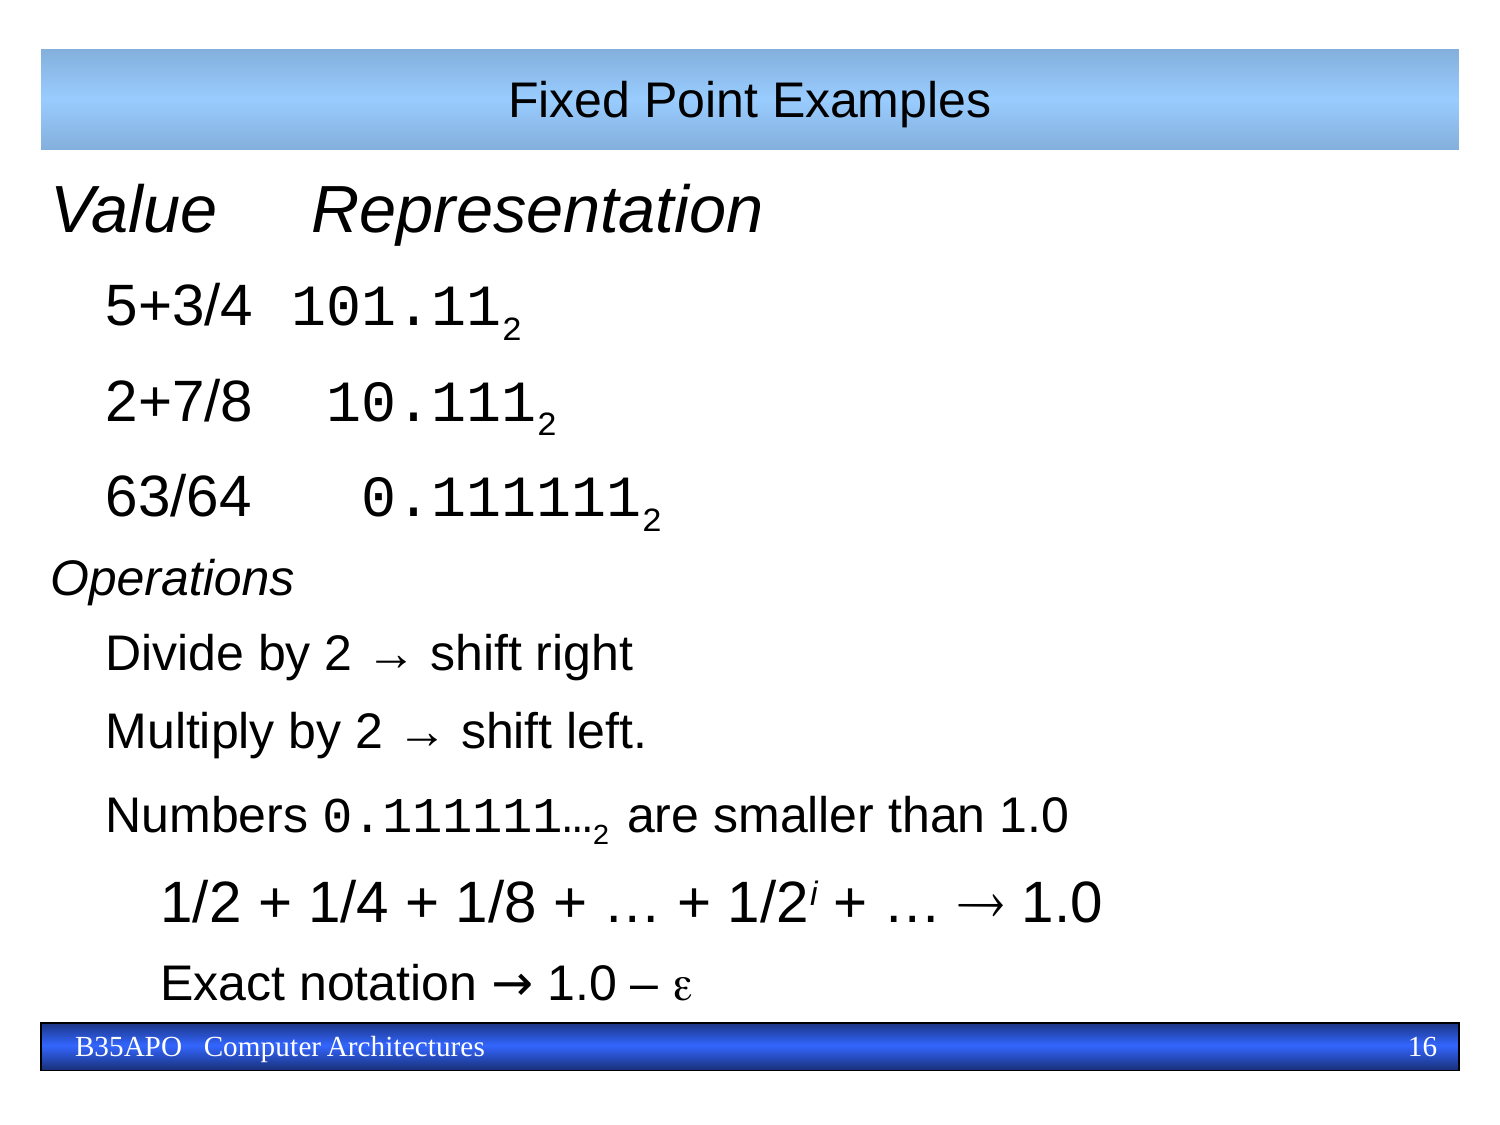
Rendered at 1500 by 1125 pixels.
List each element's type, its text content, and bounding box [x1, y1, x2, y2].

text_box Value Representation 5+3/4 101.112 2+7/8 10.1112 63/64 0.1111112 Operations Divide by 2 → shift right Multiply by 2 → shift left. Numbers 0.111111…2 are smaller than 1.0 1/2 + 1/4 + 1/8 + … + 1/2i + …  1.0 Exact notation → 1.0 – ε [49, 174, 1415, 1033]
title Fixed Point Examples [41, 49, 1459, 150]
